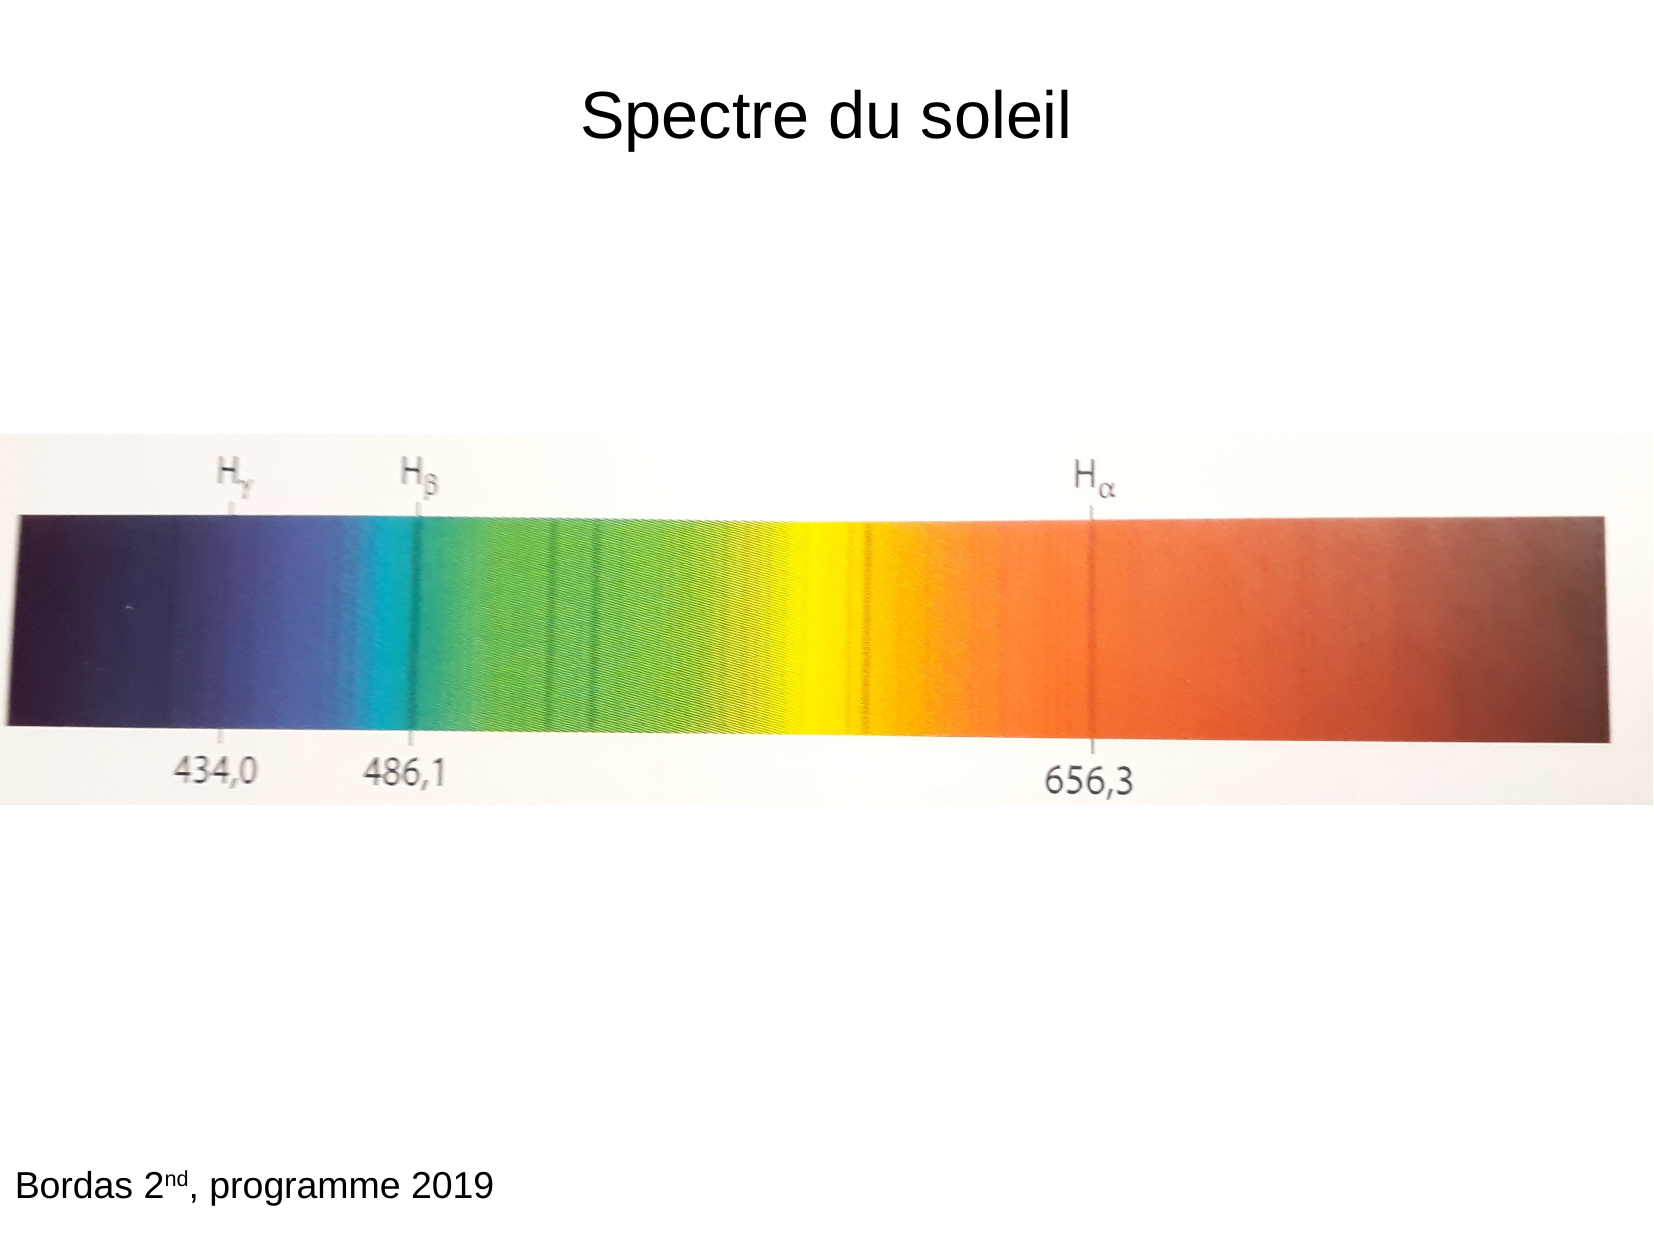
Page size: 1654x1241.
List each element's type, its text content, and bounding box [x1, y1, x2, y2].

text_box Spectre du soleil [0, 70, 1654, 161]
text_box Bordas 2nd, programme 2019 [0, 1157, 756, 1216]
picture [0, 434, 1653, 806]
